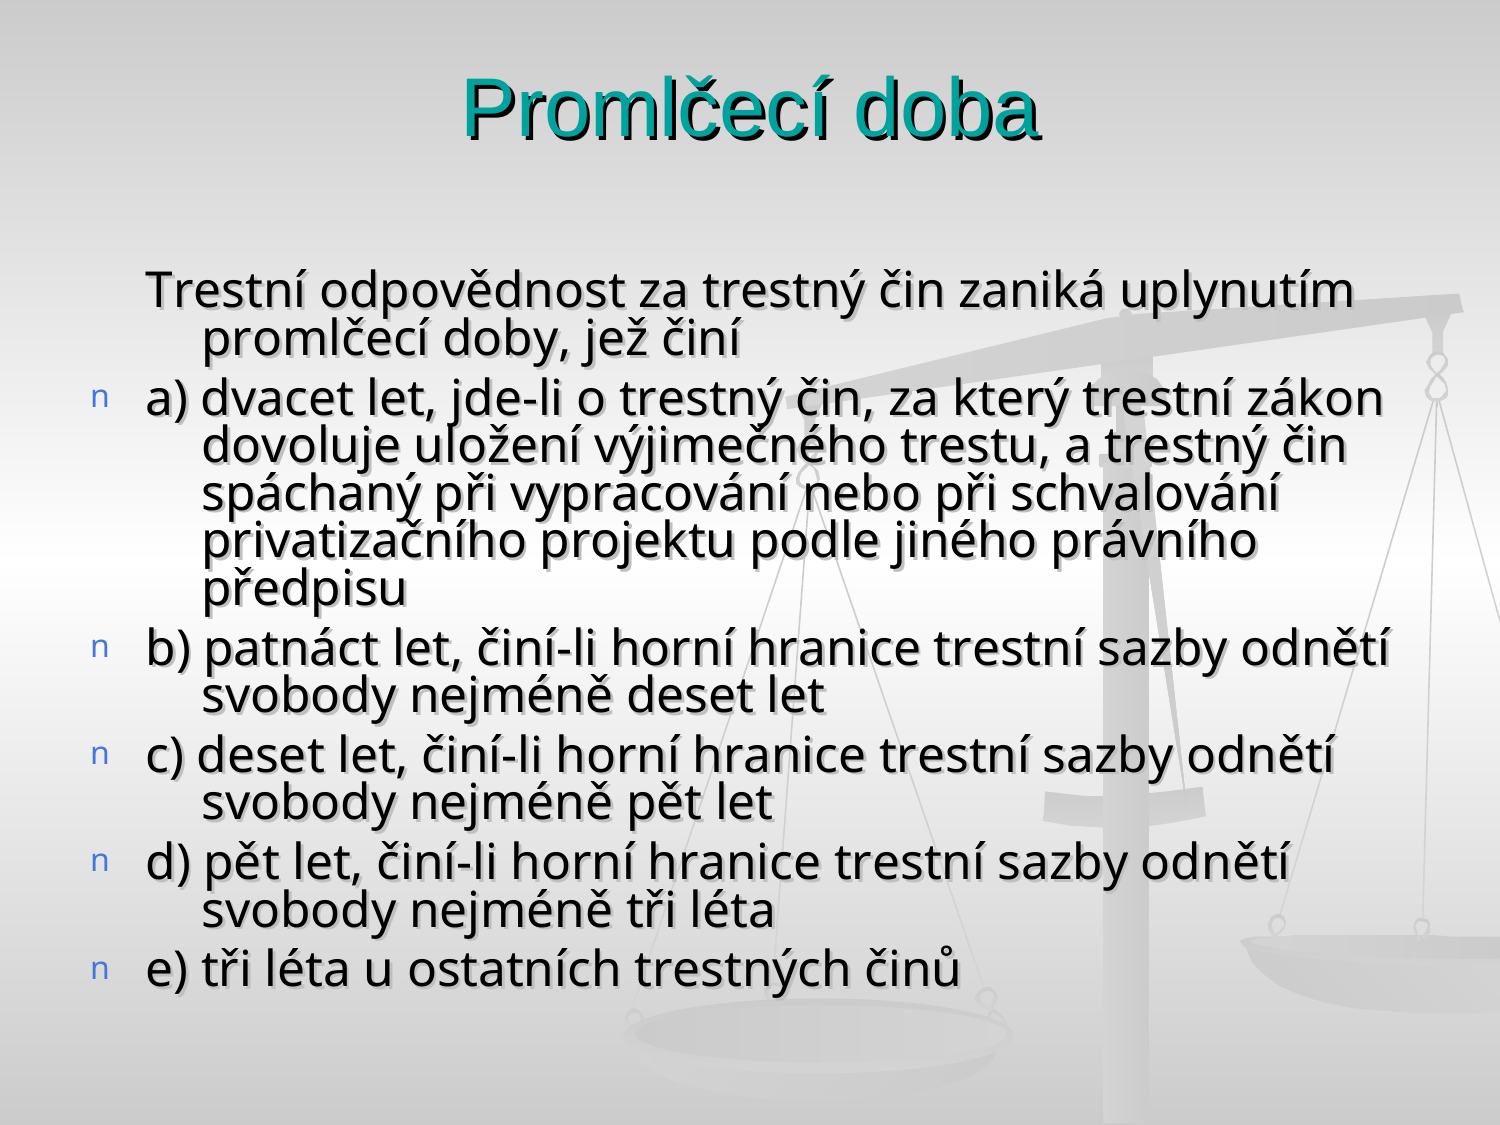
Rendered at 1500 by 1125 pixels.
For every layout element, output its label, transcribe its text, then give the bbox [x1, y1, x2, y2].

list Trestní odpovědnost za trestný čin zaniká uplynutím promlčecí doby, jež činí a) dvacet let, jde-li o trestný čin, za který trestní zákon dovoluje uložení výjimečného trestu, a trestný čin spáchaný při vypracování nebo při schvalování privatizačního projektu podle jiného právního předpisu b) patnáct let, činí-li horní hranice trestní sazby odnětí svobody nejméně deset let c) deset let, činí-li horní hranice trestní sazby odnětí svobody nejméně pět let d) pět let, činí-li horní hranice trestní sazby odnětí svobody nejméně tři léta e) tři léta u ostatních trestných činů [75, 262, 1426, 1006]
title Promlčecí doba [75, 45, 1426, 234]
